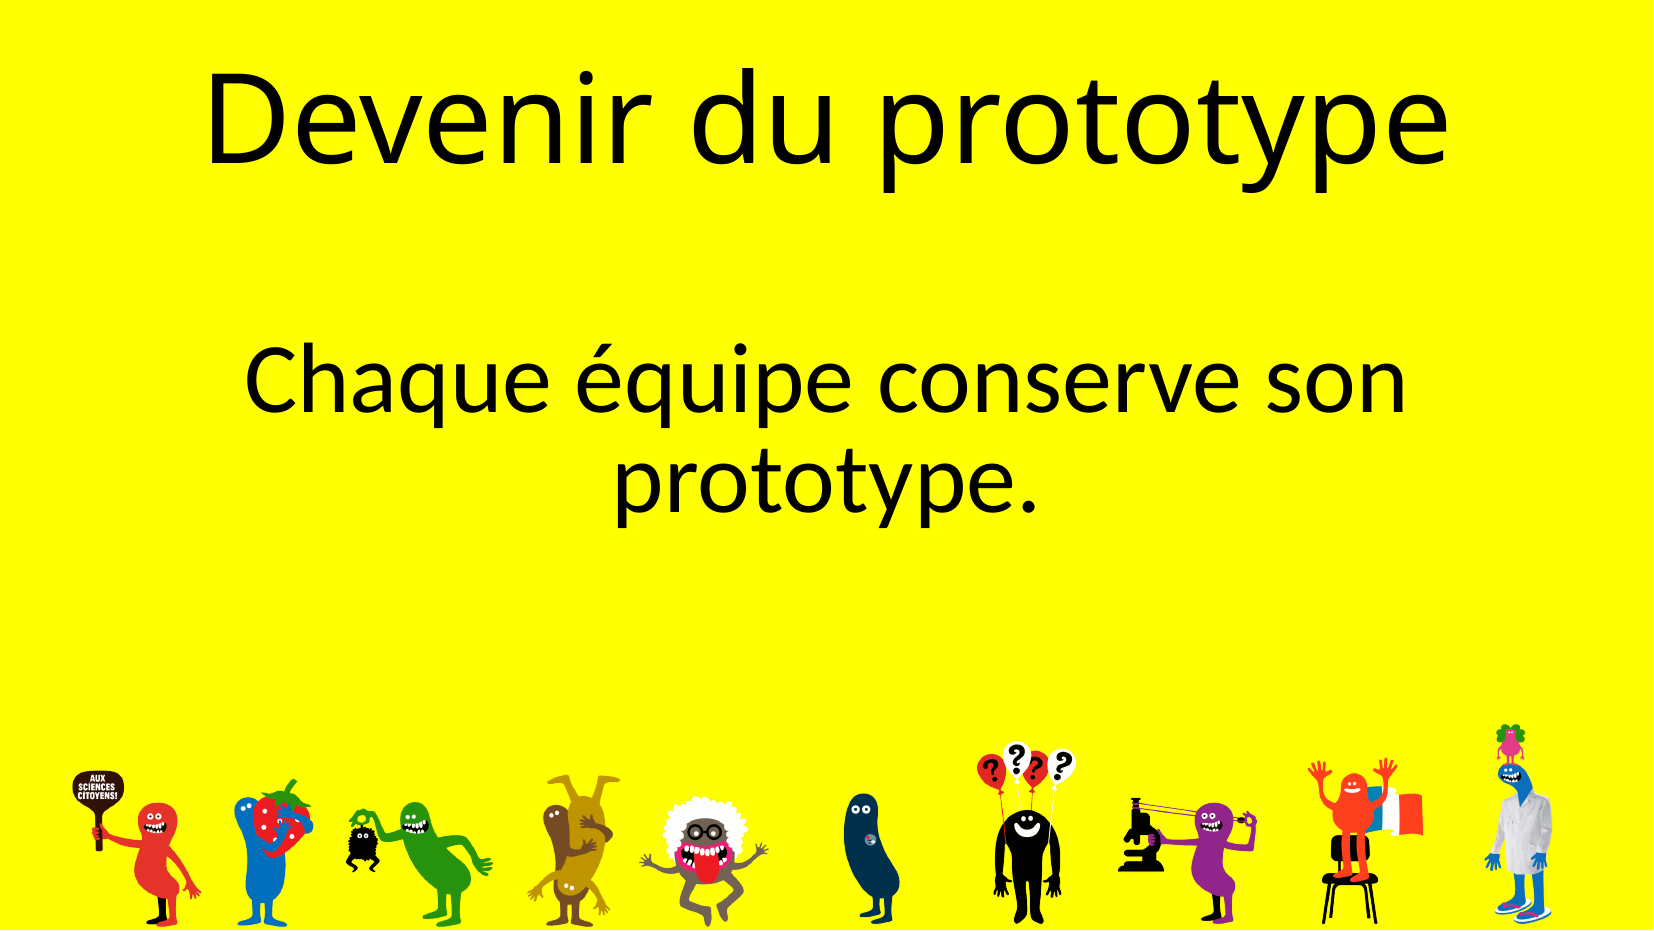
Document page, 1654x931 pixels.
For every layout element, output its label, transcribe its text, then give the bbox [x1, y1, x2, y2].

title Devenir du prototype [82, 28, 1571, 201]
picture [807, 721, 1589, 931]
picture [64, 765, 778, 931]
text_box Chaque équipe conserve son prototype. [82, 217, 1571, 758]
